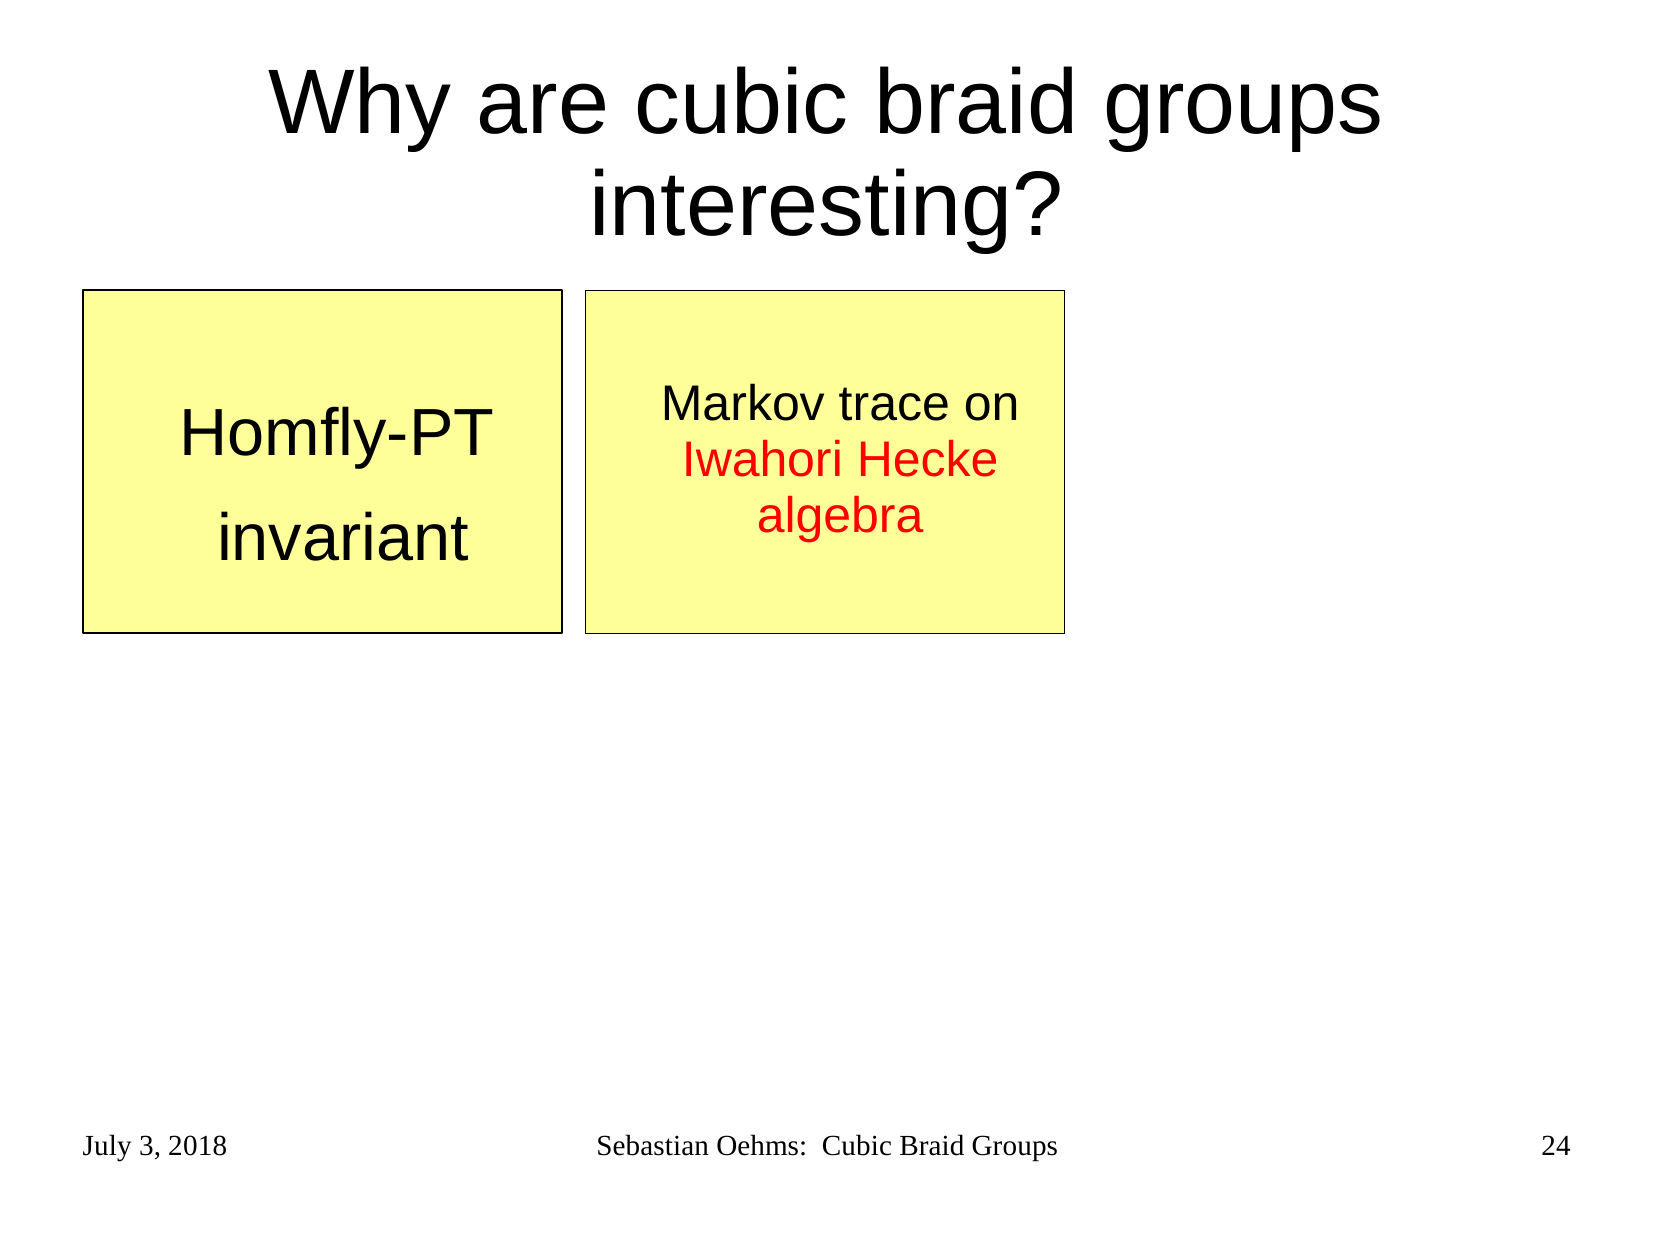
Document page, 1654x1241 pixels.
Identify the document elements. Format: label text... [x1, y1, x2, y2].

list Markov trace on Iwahori Hecke algebra [585, 290, 1065, 634]
list Homfly-PT invariant [82, 290, 562, 634]
title Why are cubic braid groups interesting? [82, 49, 1571, 257]
